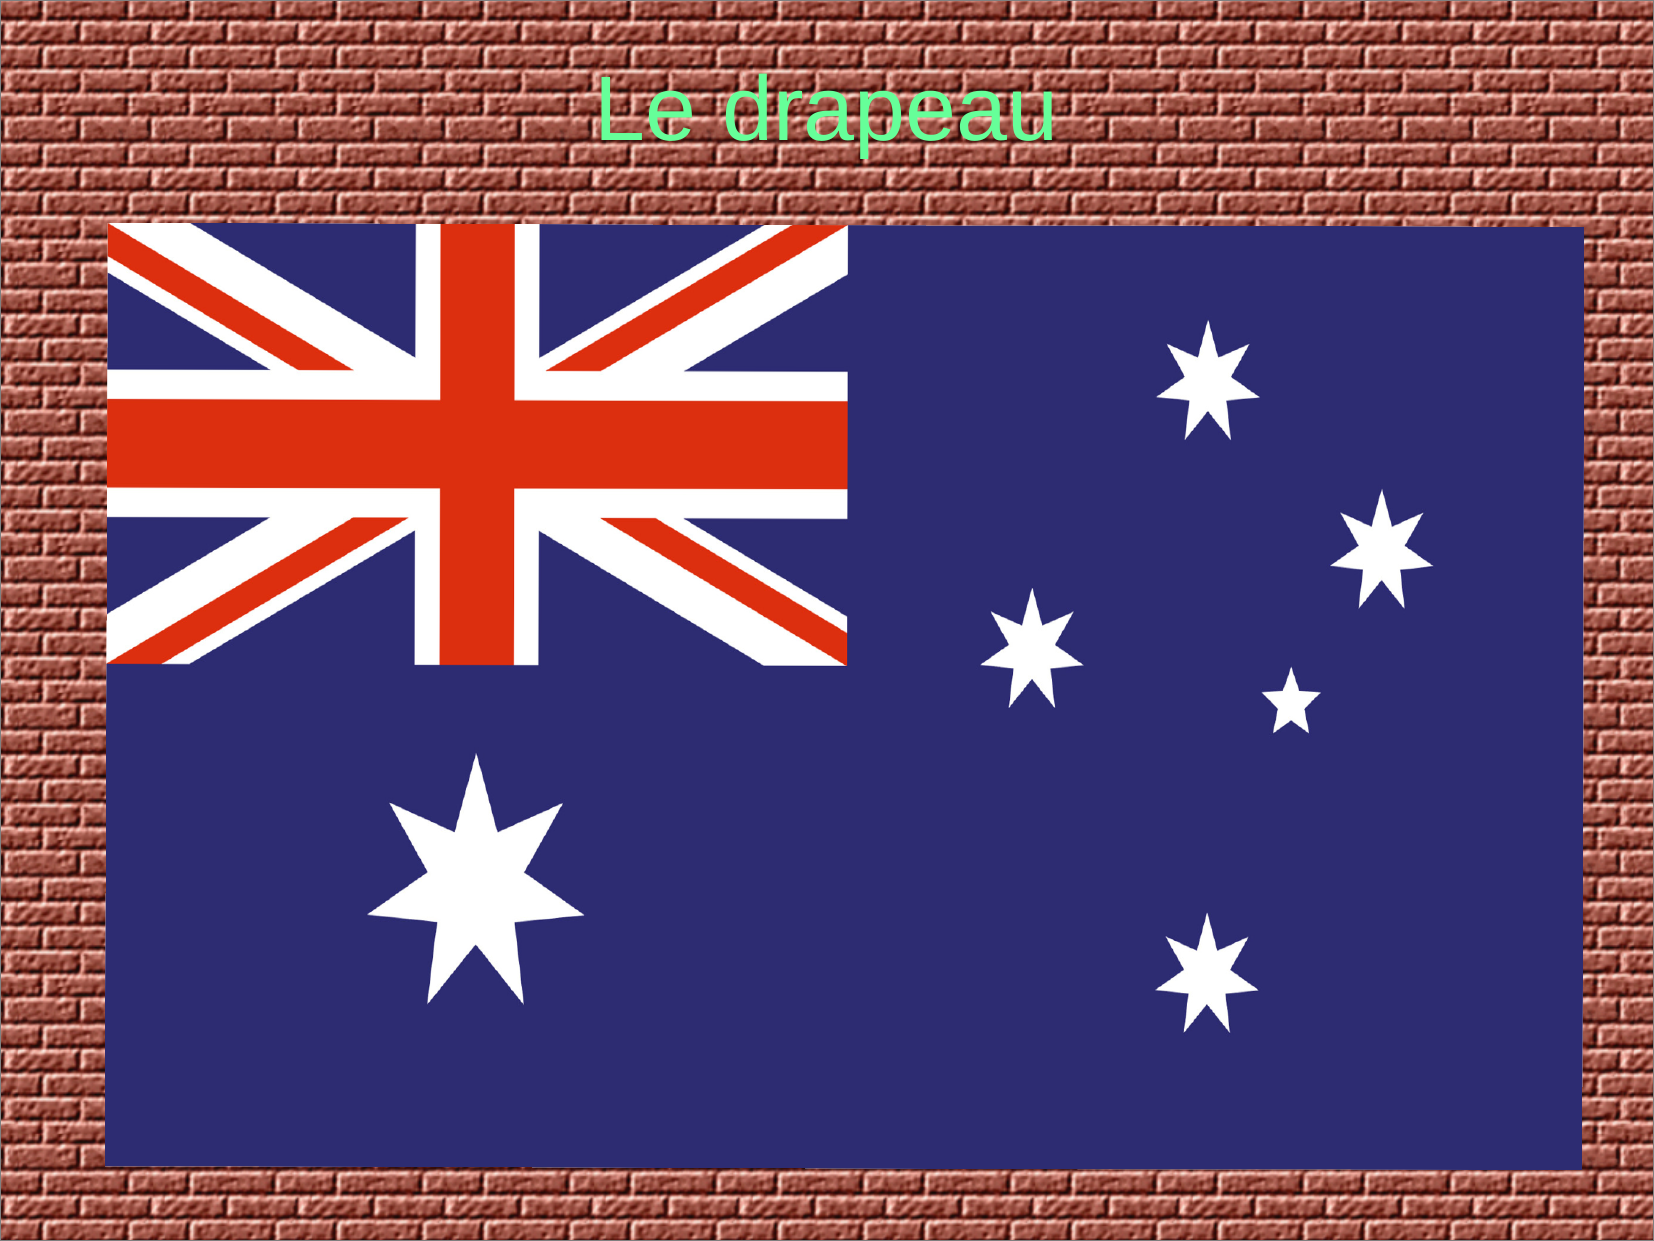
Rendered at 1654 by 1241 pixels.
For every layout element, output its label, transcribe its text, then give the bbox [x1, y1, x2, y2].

text_box [0, 0, 1654, 1241]
picture [104, 222, 1584, 1170]
text_box Le drapeau [82, 5, 1571, 213]
